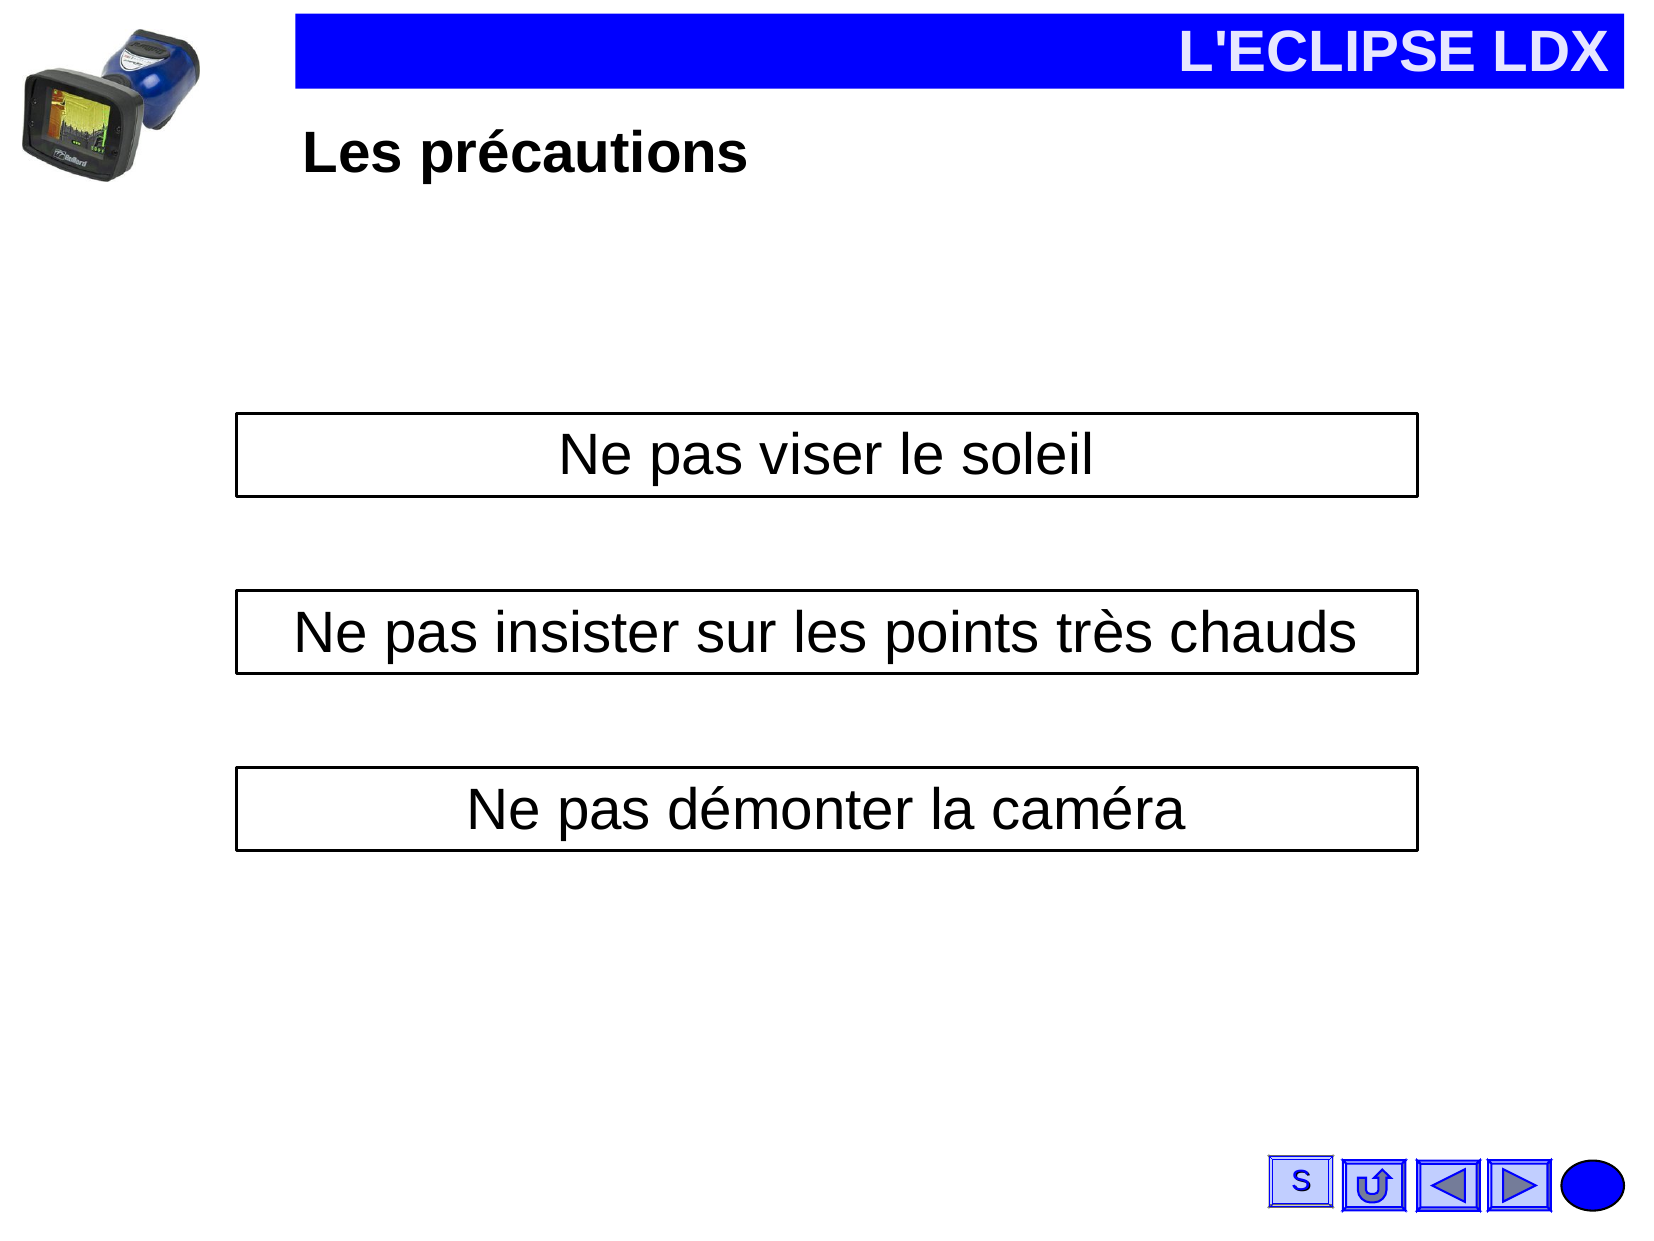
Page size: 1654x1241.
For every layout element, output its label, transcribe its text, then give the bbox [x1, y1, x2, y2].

text_box Ne pas viser le soleil [236, 413, 1418, 496]
text_box Les précautions [287, 112, 766, 193]
text_box Ne pas insister sur les points très chauds [236, 590, 1418, 674]
text_box [1561, 1160, 1625, 1211]
picture [22, 29, 200, 182]
text_box Ne pas démonter la caméra [236, 767, 1418, 851]
text_box L'ECLIPSE LDX [295, 13, 1625, 89]
